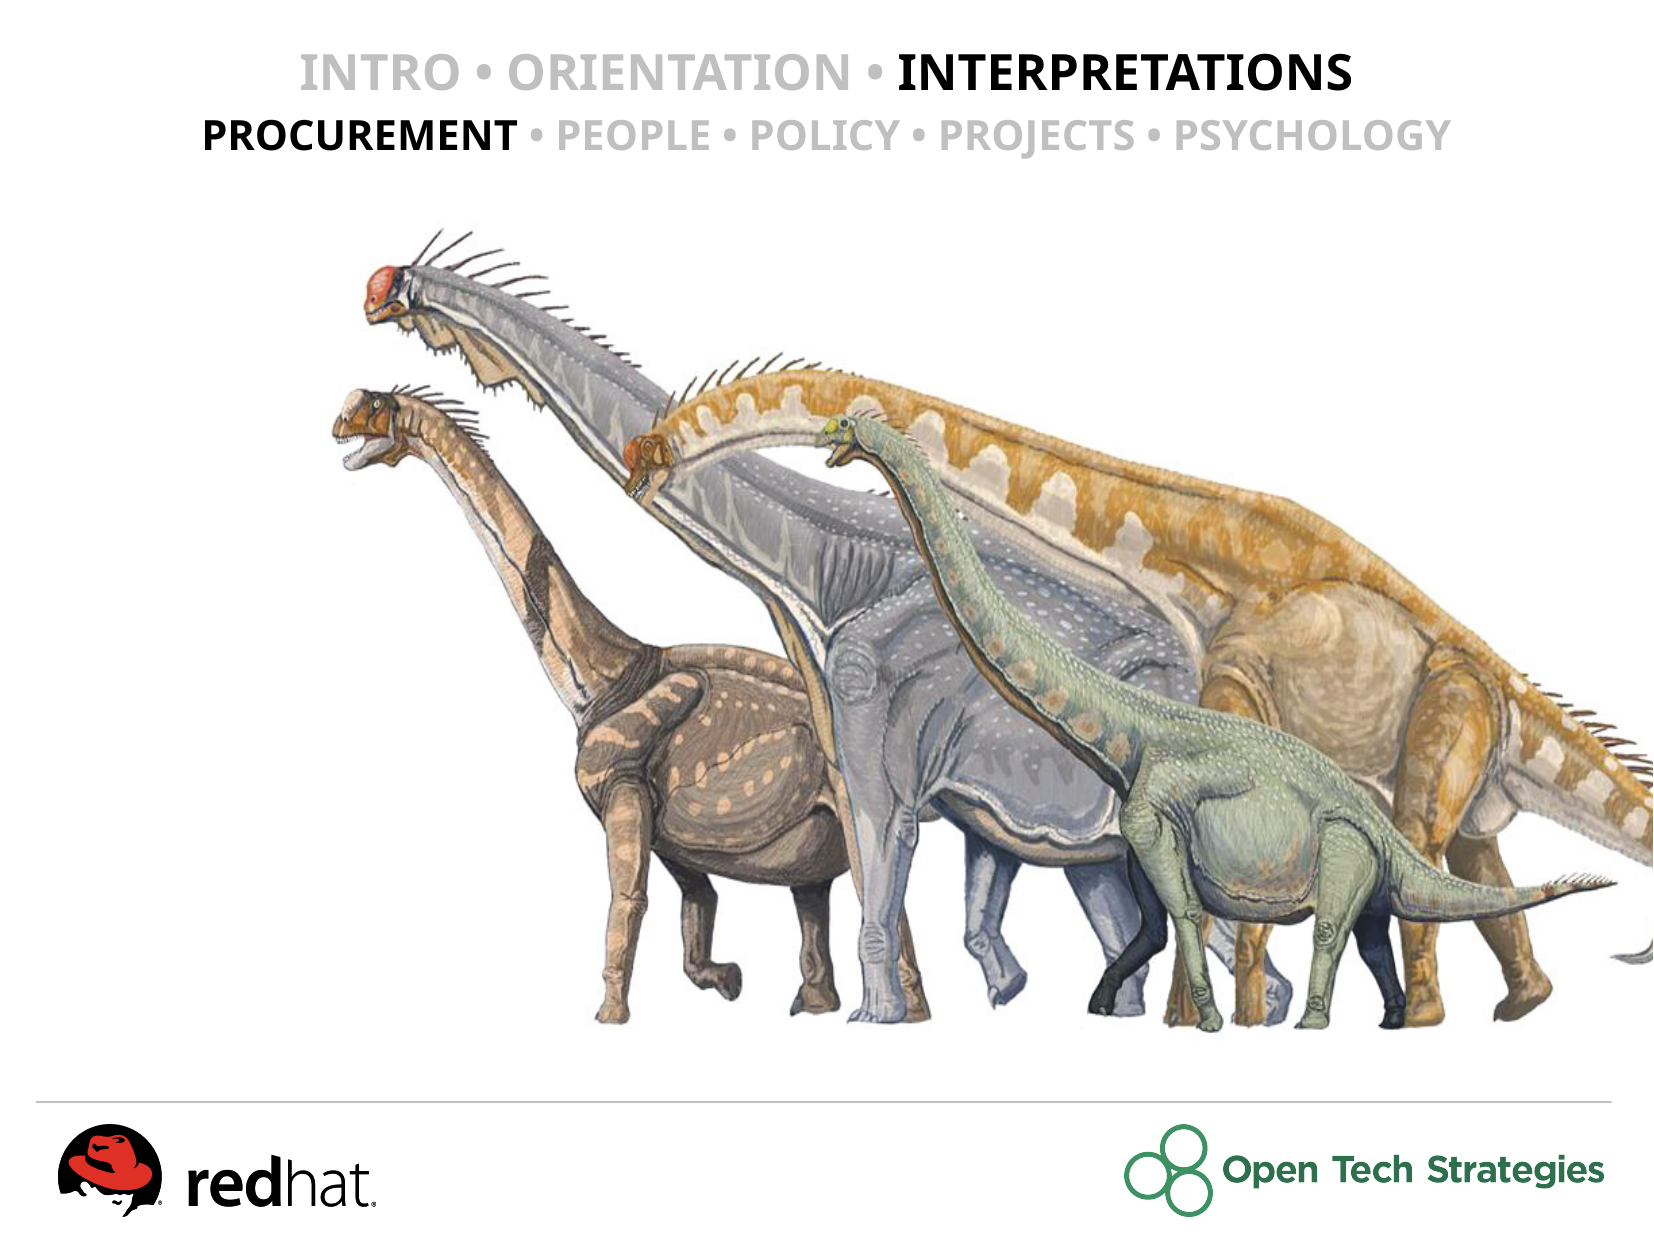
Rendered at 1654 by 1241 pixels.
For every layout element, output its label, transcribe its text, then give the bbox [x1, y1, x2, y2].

picture [305, 169, 1653, 1090]
picture [58, 1124, 376, 1217]
picture [1124, 1124, 1604, 1217]
title INTRO • ORIENTATION • INTERPRETATIONS PROCUREMENT • PEOPLE • POLICY • PROJECTS • PSYCHOLOGY [82, 0, 1571, 204]
